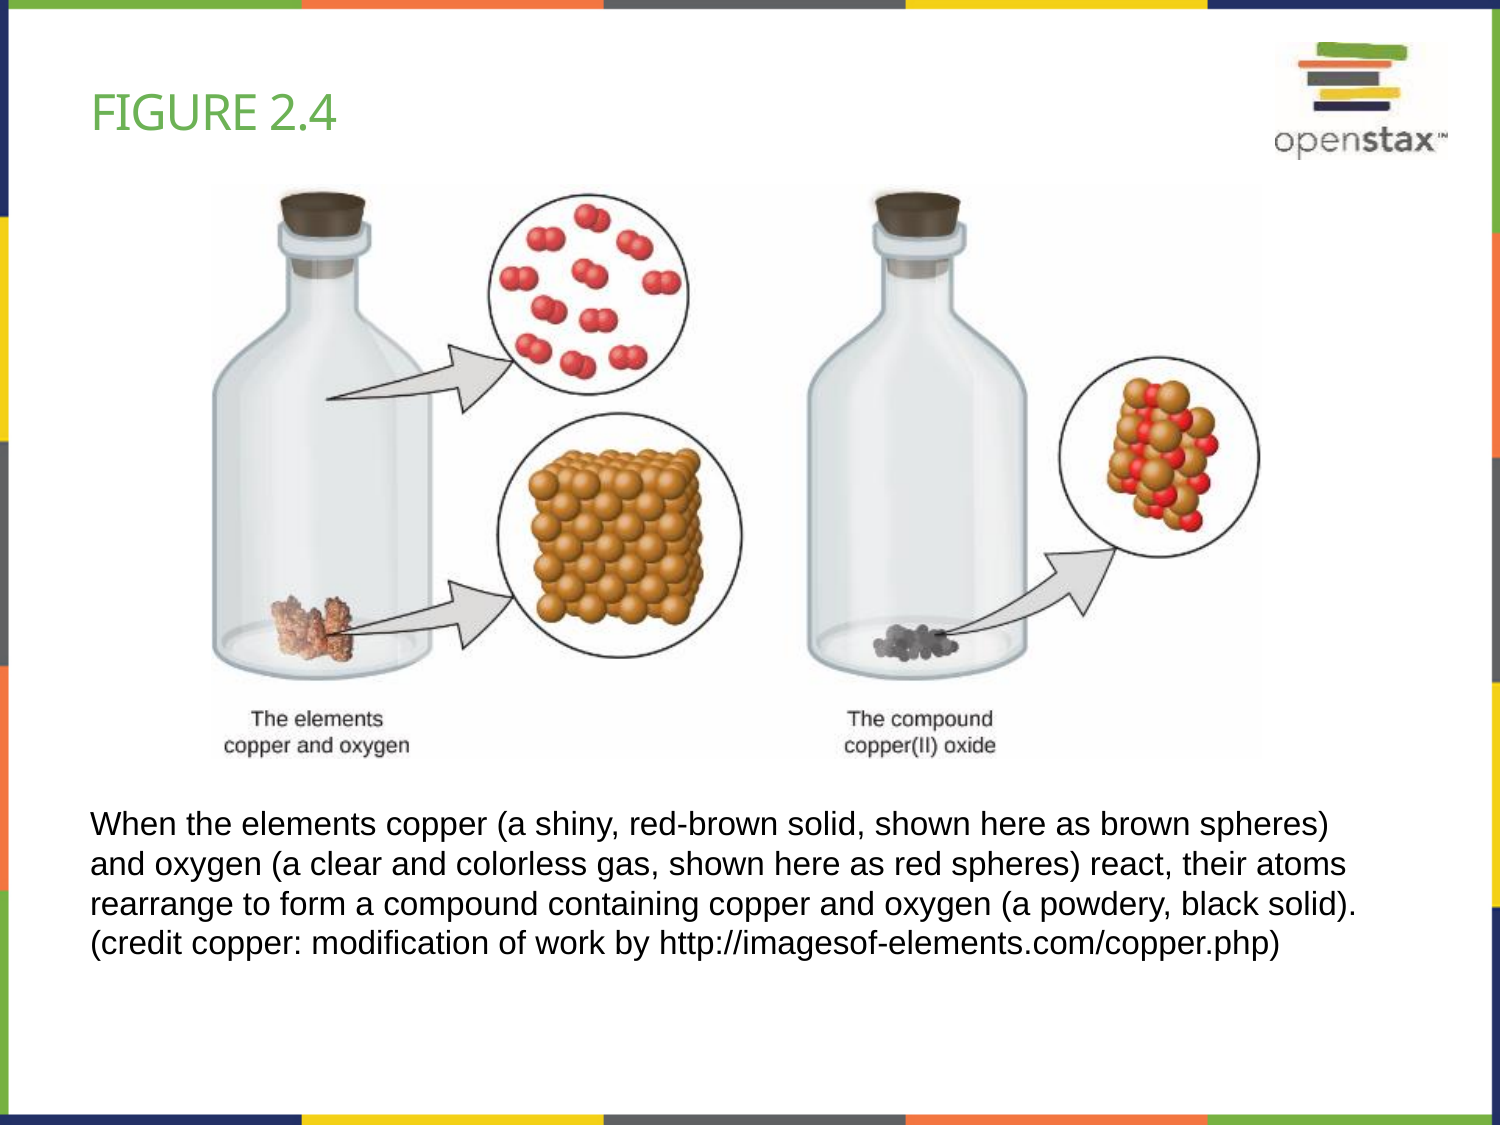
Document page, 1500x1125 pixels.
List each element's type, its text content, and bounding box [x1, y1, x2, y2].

picture [0, 0, 1500, 1125]
list When the elements copper (a shiny, red-brown solid, shown here as brown spheres) and oxygen (a clear and colorless gas, shown here as red spheres) react, their atoms rearrange to form a compound containing copper and oxygen (a powdery, black solid). (credit copper: modification of work by http://imagesof-elements.com/copper.php) [75, 794, 1398, 986]
title Figure 2.4 [75, 39, 1398, 148]
